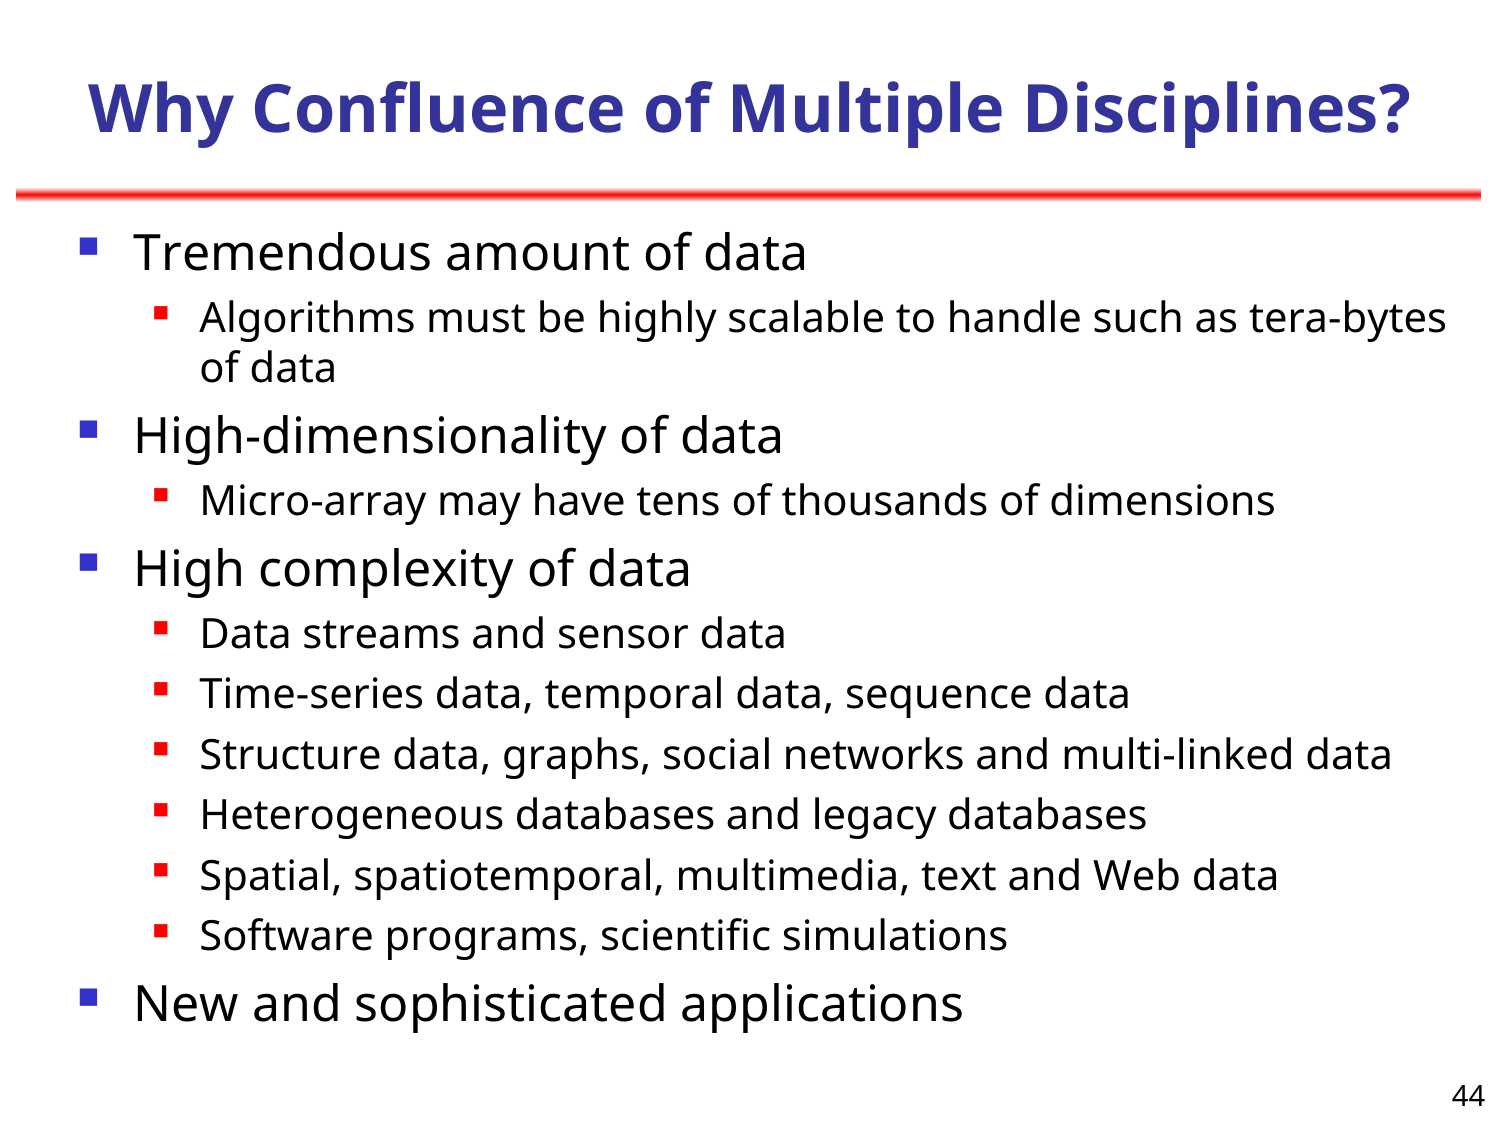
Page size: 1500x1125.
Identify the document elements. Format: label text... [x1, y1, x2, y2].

title Why Confluence of Multiple Disciplines? [0, 18, 1500, 194]
list Tremendous amount of data Algorithms must be highly scalable to handle such as tera-bytes of data High-dimensionality of data Micro-array may have tens of thousands of dimensions High complexity of data Data streams and sensor data Time-series data, temporal data, sequence data Structure data, graphs, social networks and multi-linked data Heterogeneous databases and legacy databases Spatial, spatiotemporal, multimedia, text and Web data Software programs, scientific simulations New and sophisticated applications [62, 212, 1475, 1089]
text_box <number> [1187, 1050, 1500, 1125]
